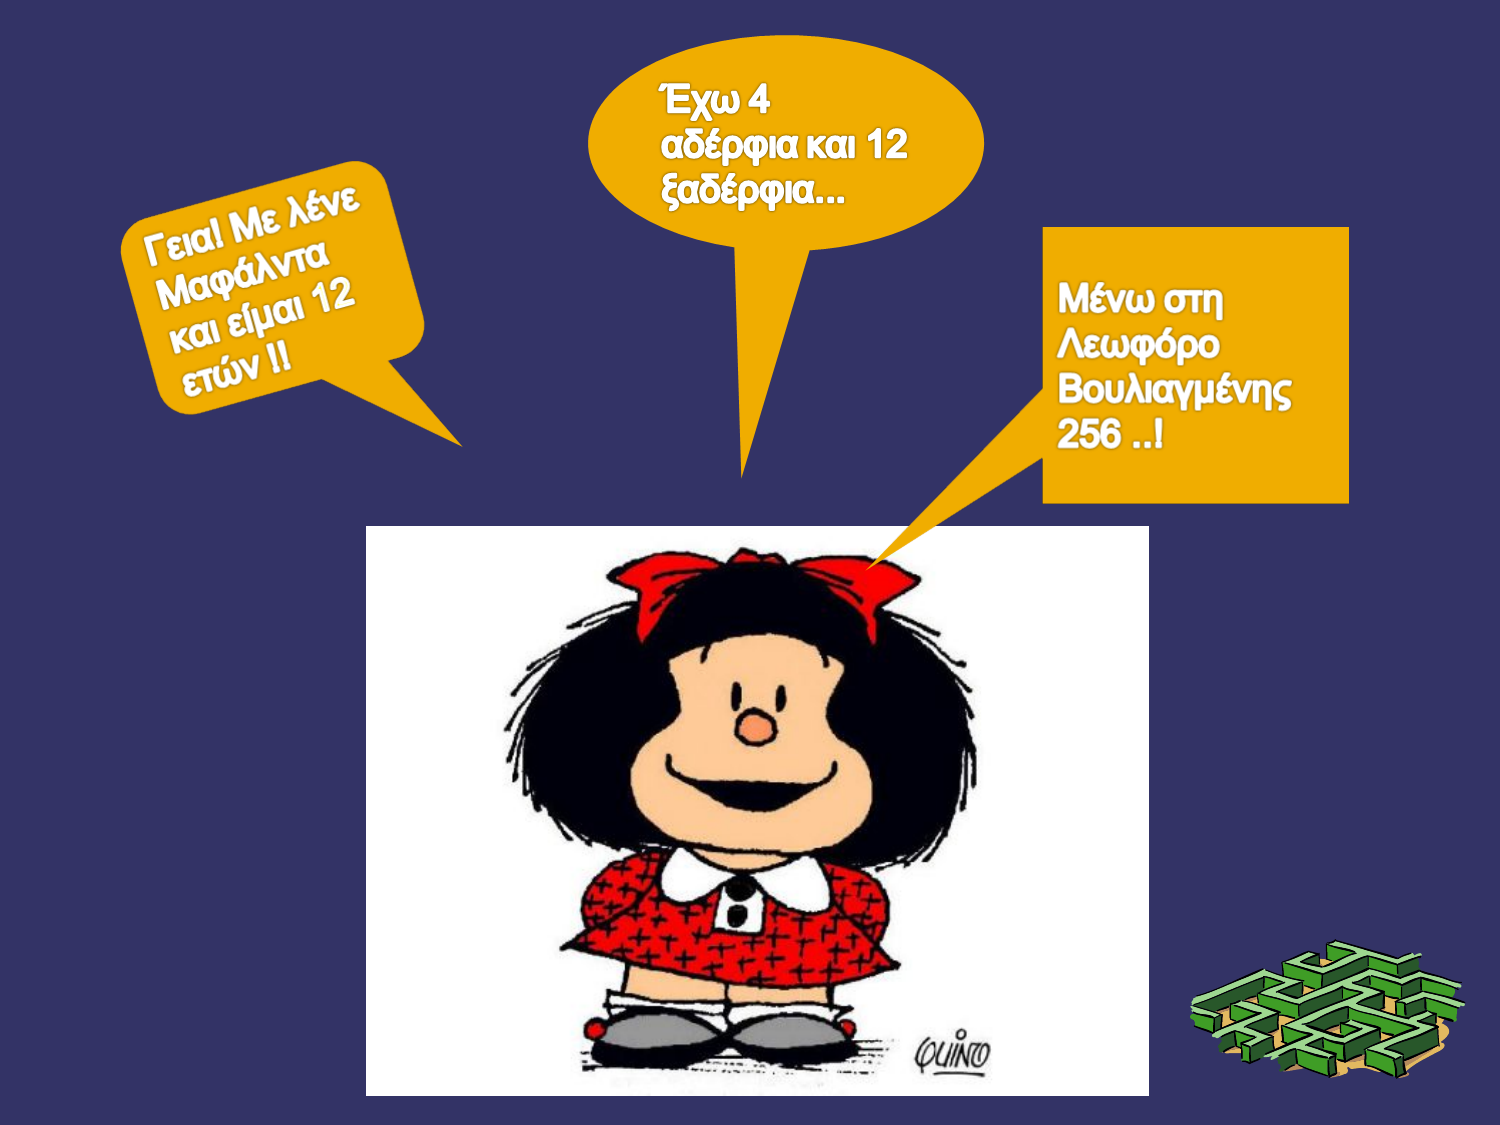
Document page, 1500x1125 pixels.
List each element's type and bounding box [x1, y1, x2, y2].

picture [110, 147, 463, 447]
picture [366, 34, 1349, 1096]
